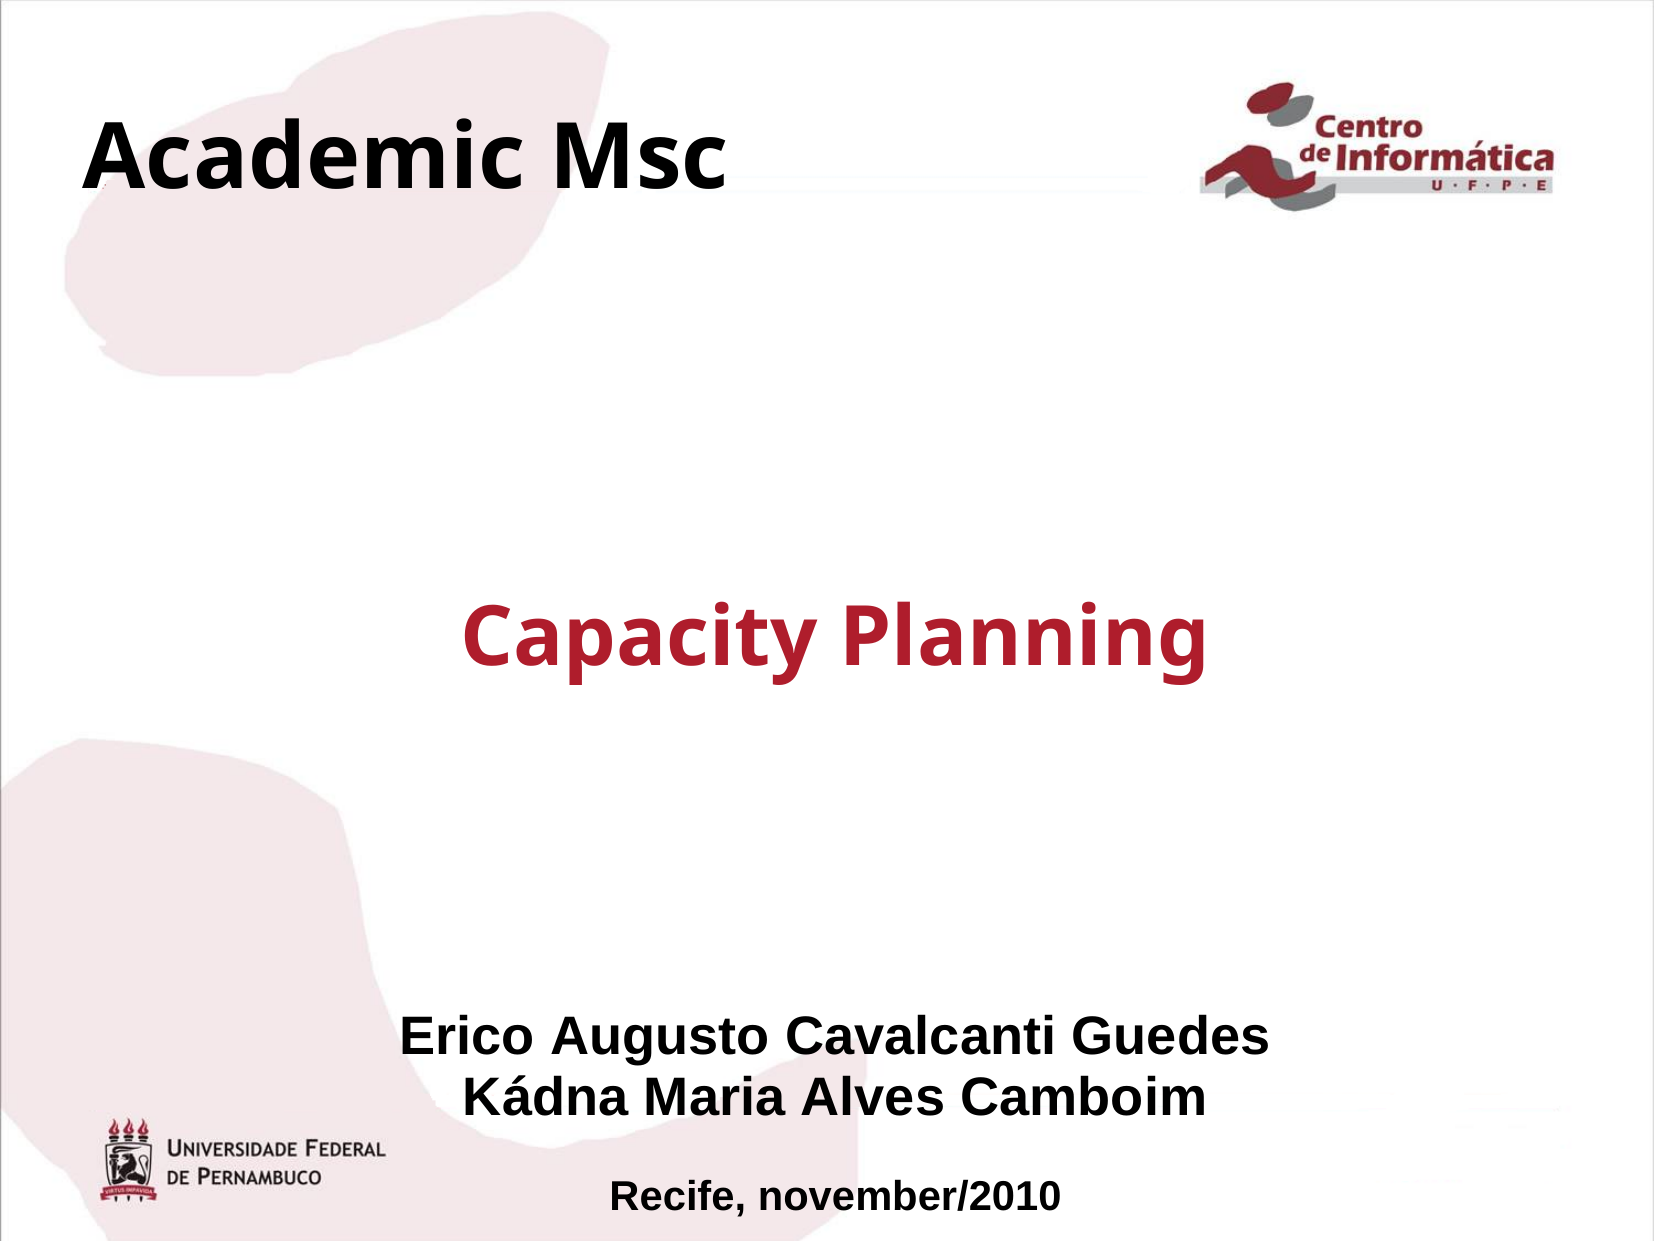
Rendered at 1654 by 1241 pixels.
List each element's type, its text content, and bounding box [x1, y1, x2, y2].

picture [0, 0, 1654, 1241]
list Capacity Planning Erico Augusto Cavalcanti Guedes Kádna Maria Alves Camboim Recife, november/2010 [59, 290, 1595, 1204]
title Academic Msc [82, 49, 1571, 257]
